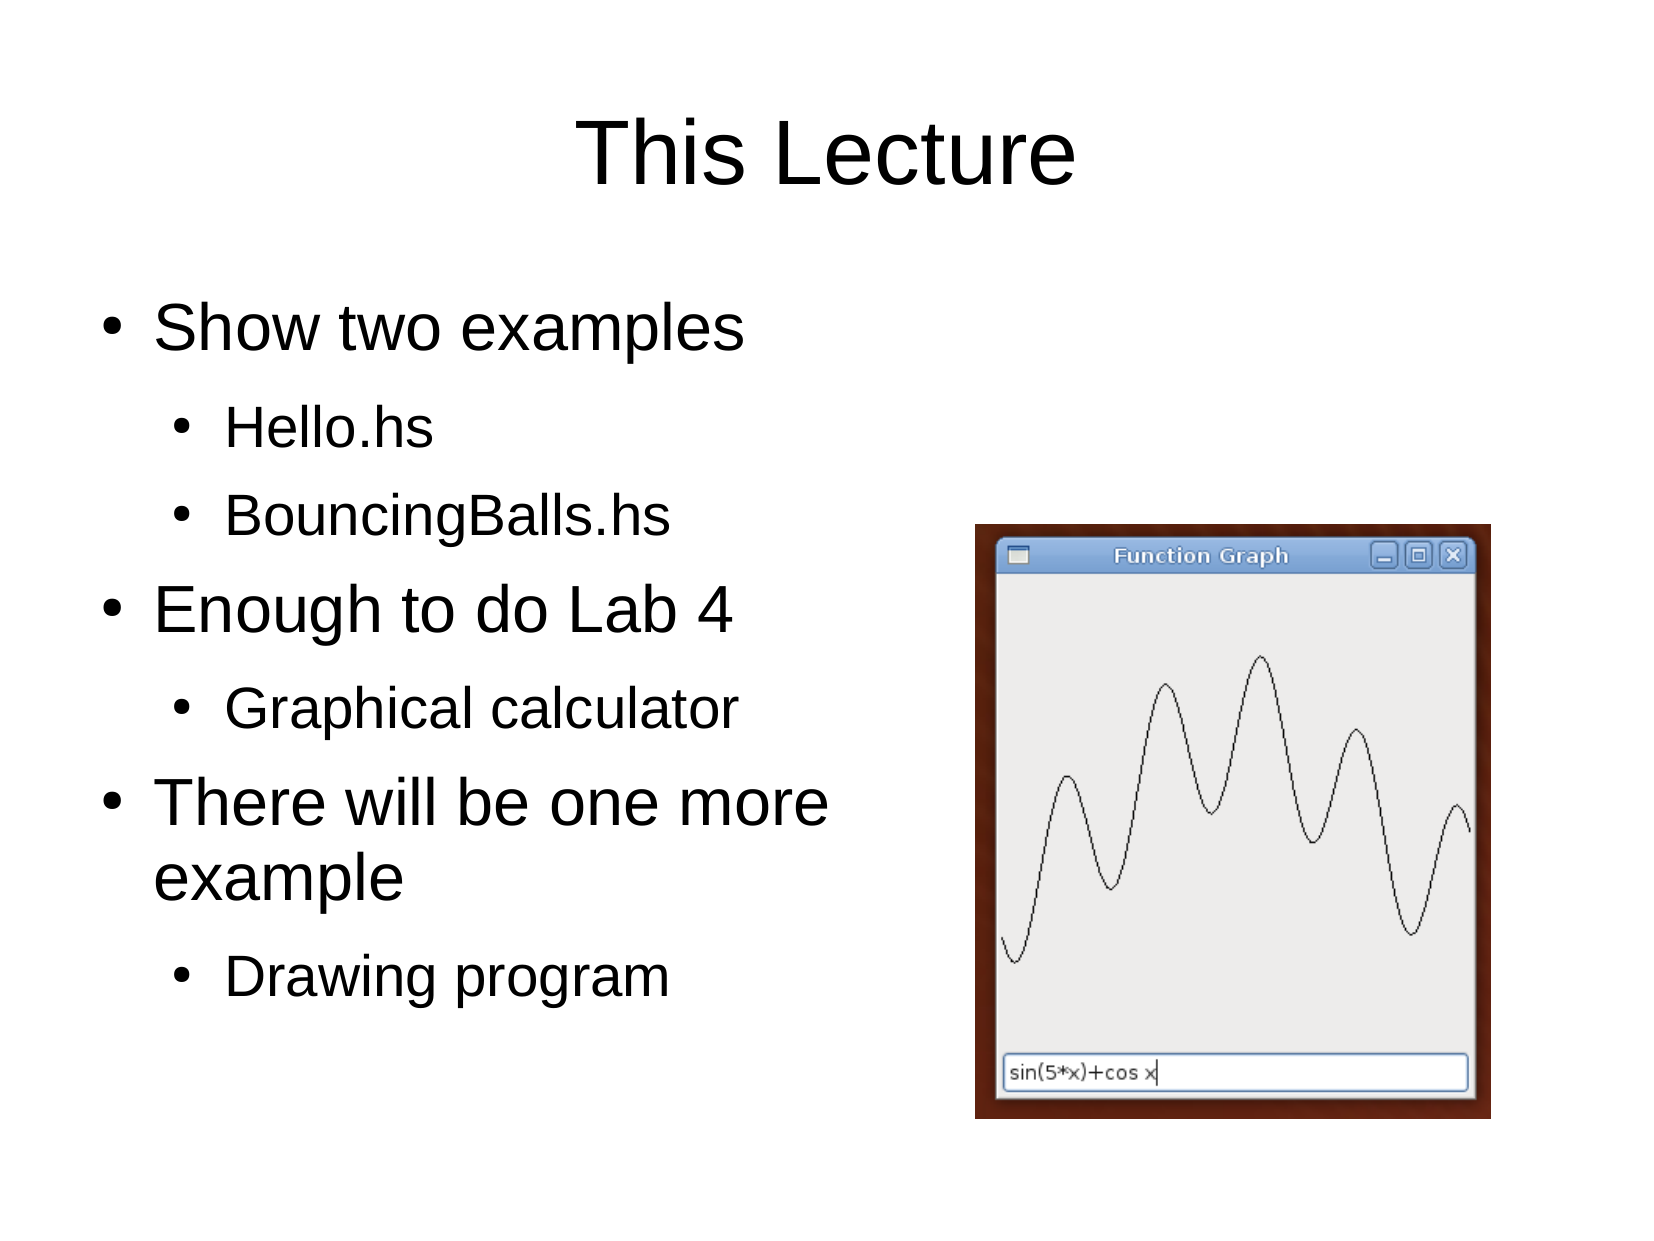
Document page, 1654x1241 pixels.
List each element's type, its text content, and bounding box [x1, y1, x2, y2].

title This Lecture [82, 56, 1571, 250]
list Show two examples Hello.hs BouncingBalls.hs Enough to do Lab 4 Graphical calculator There will be one more example Drawing program [82, 290, 1571, 1109]
picture [975, 524, 1491, 1119]
